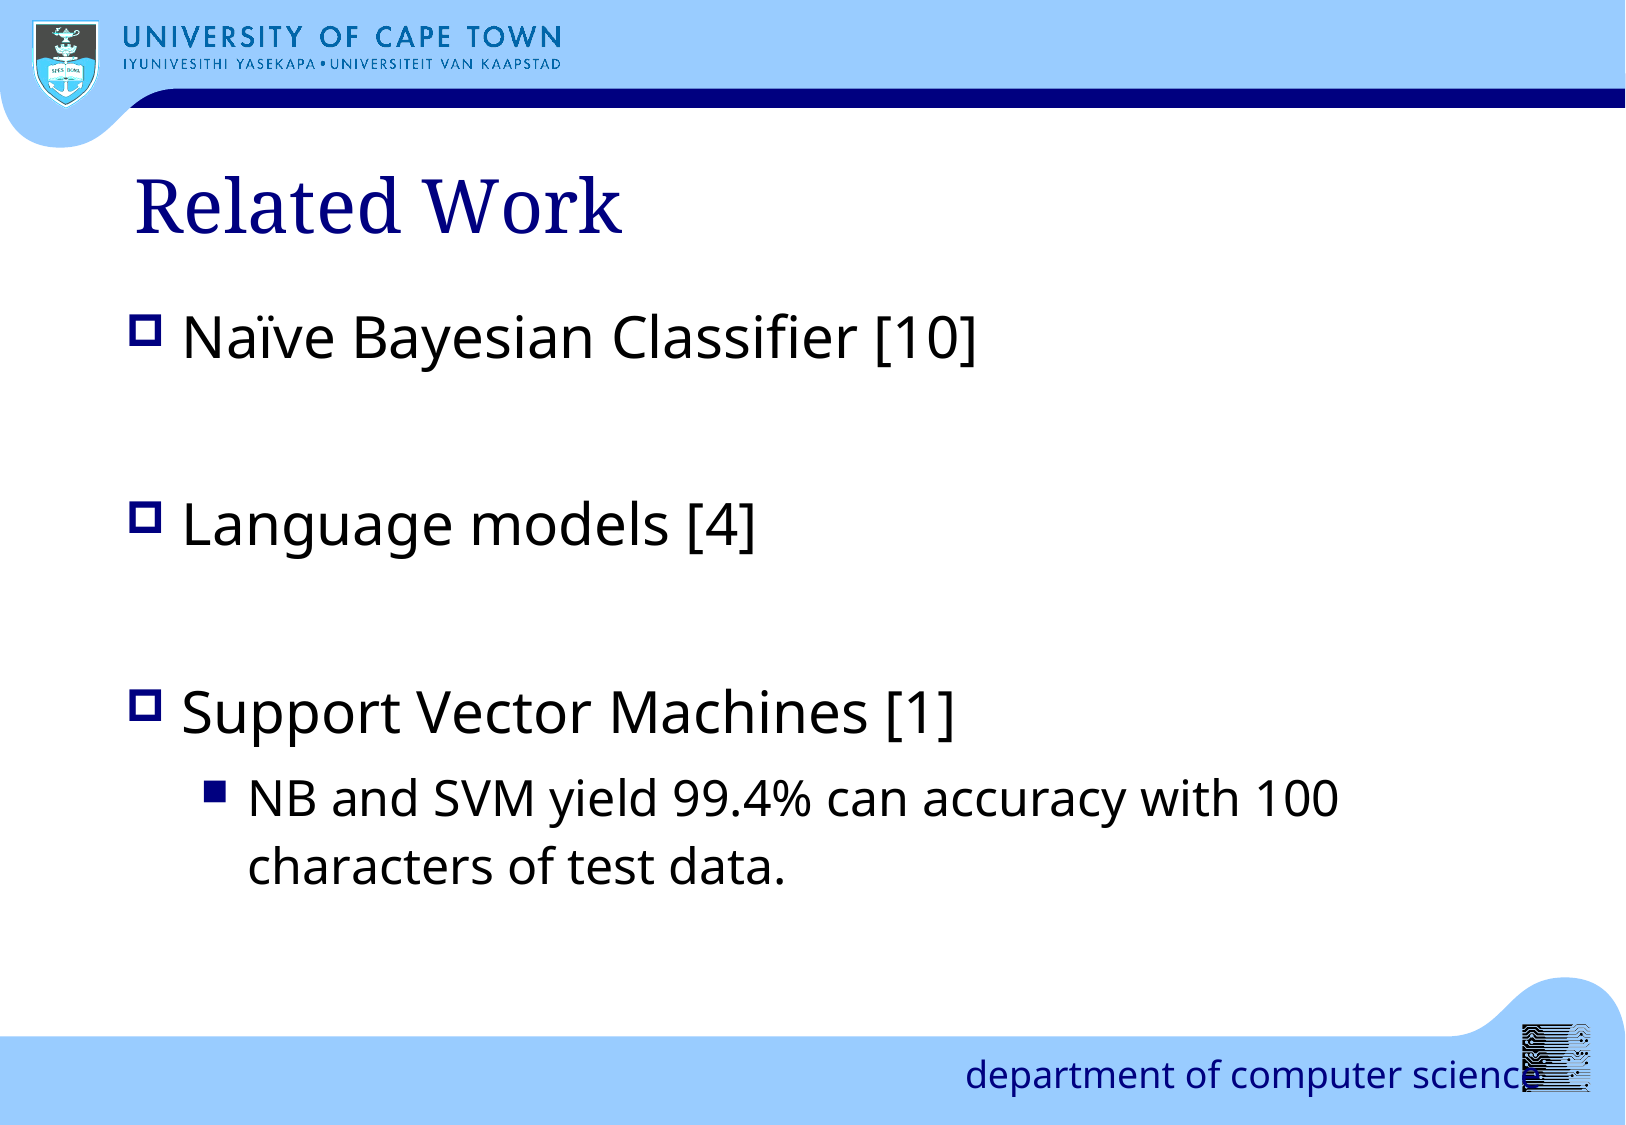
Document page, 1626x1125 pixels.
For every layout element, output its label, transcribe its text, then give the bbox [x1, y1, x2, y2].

title Related Work [134, 140, 1571, 268]
picture [1522, 1024, 1591, 1092]
list Naïve Bayesian Classifier [10] Language models [4] Support Vector Machines [1] NB and SVM yield 99.4% can accuracy with 100 characters of test data. [125, 296, 1570, 992]
picture [1526, 1070, 1536, 1076]
picture [120, 23, 563, 71]
